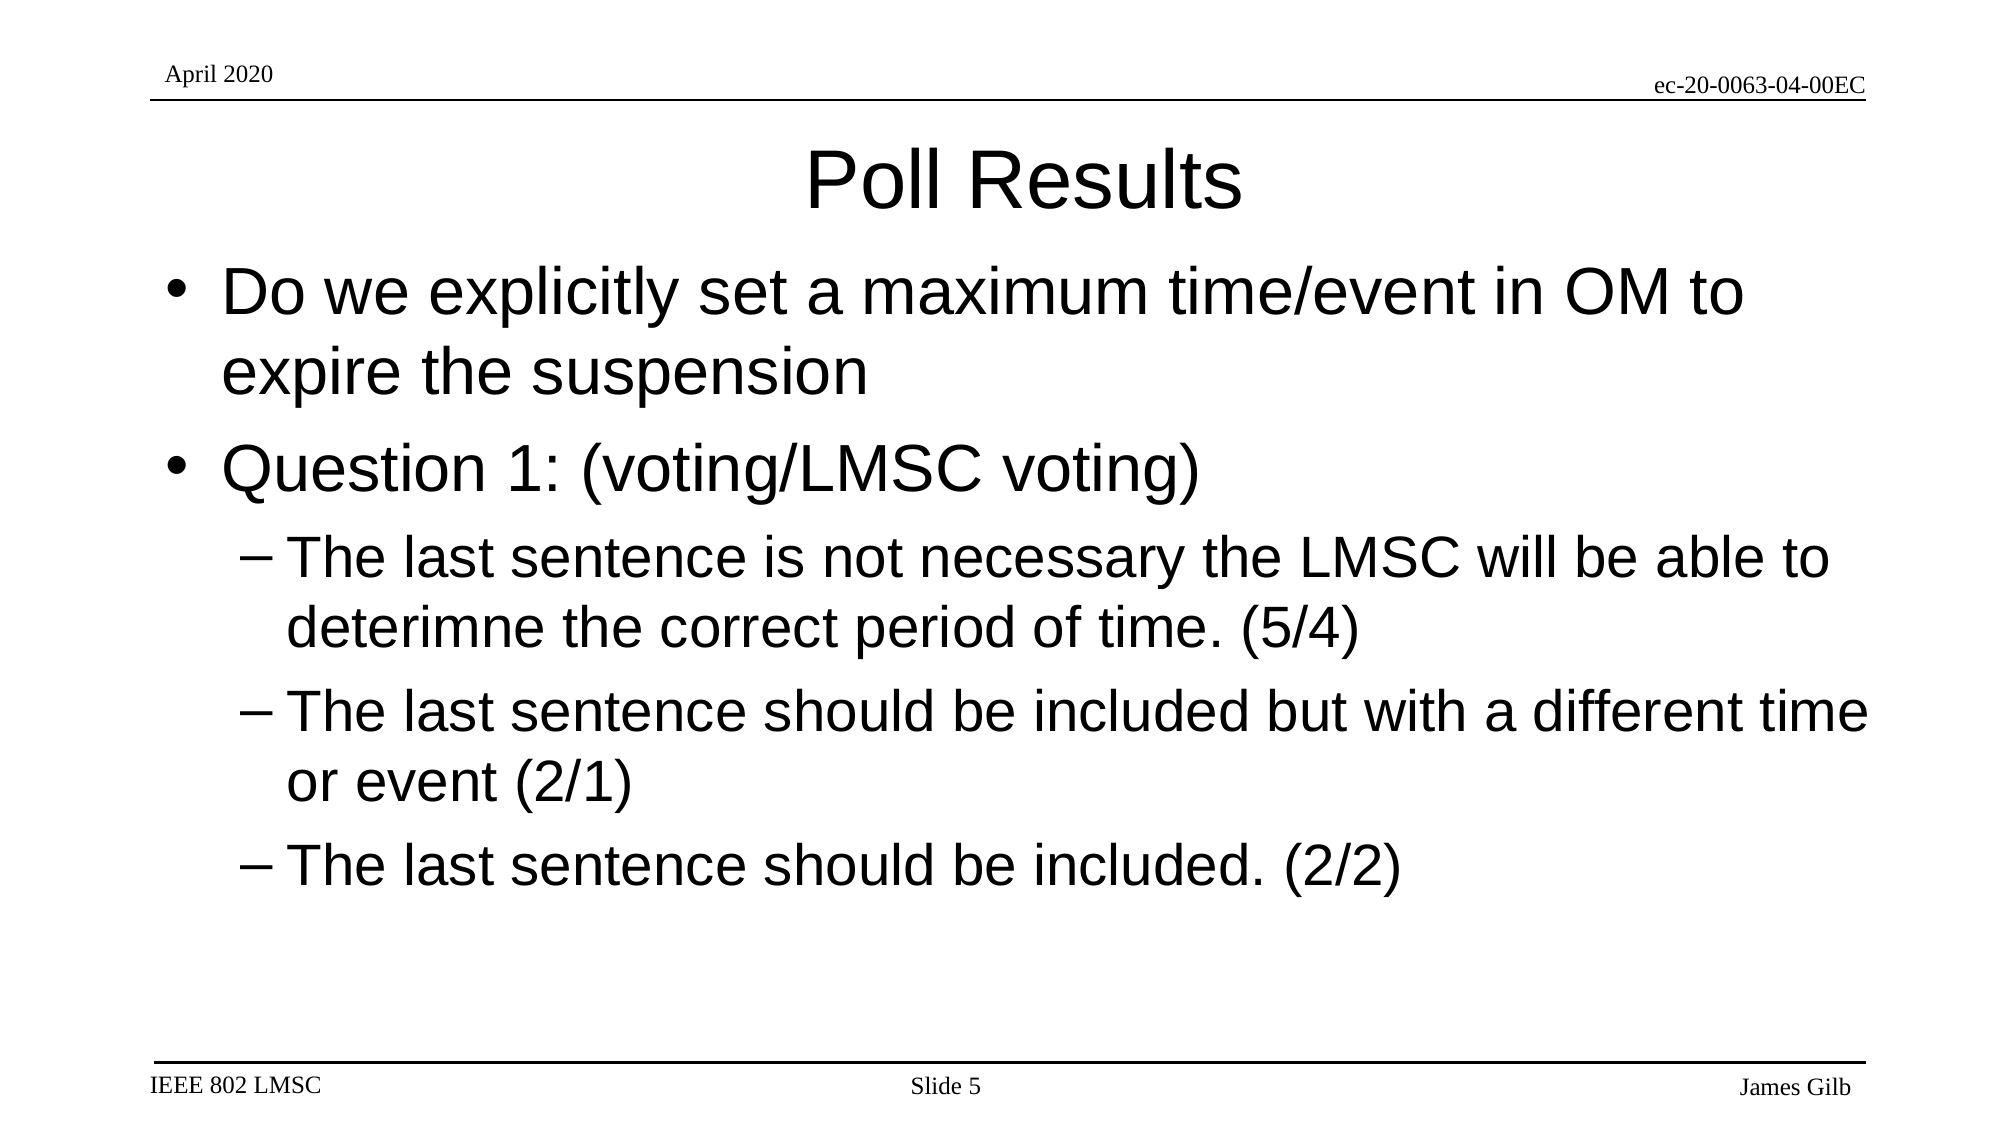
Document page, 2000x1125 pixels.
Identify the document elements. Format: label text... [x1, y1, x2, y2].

list Do we explicitly set a maximum time/event in OM to expire the suspension Question 1: (voting/LMSC voting) The last sentence is not necessary the LMSC will be able to deterimne the correct period of time. (5/4) The last sentence should be included but with a different time or event (2/1) The last sentence should be included. (2/2) [149, 239, 1900, 1051]
title Poll Results [149, 112, 1900, 238]
